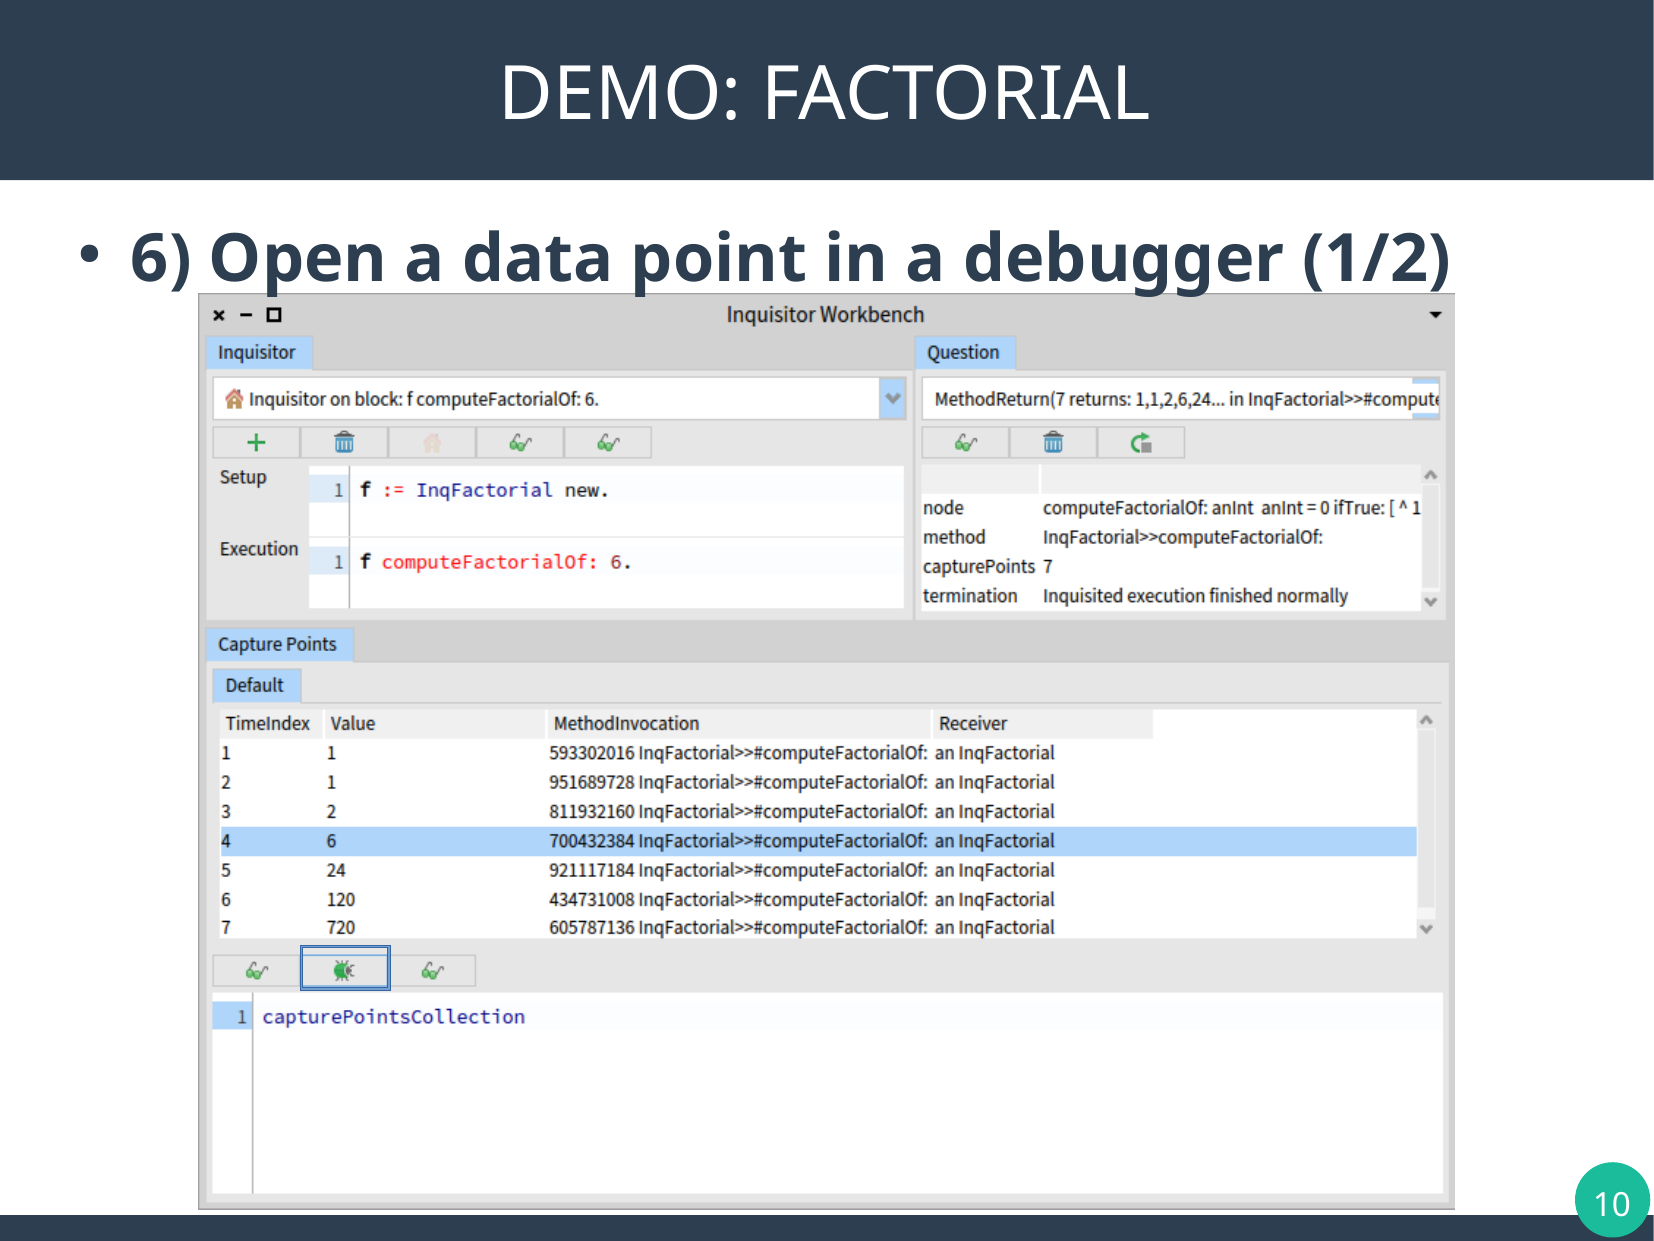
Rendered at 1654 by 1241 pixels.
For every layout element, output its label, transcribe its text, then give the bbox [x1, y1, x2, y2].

picture [198, 1156, 1455, 1210]
text_box [300, 945, 391, 991]
list 6) Open a data point in a debugger (1/2) [60, 210, 1591, 1156]
title Demo: Factorial [45, 30, 1606, 151]
